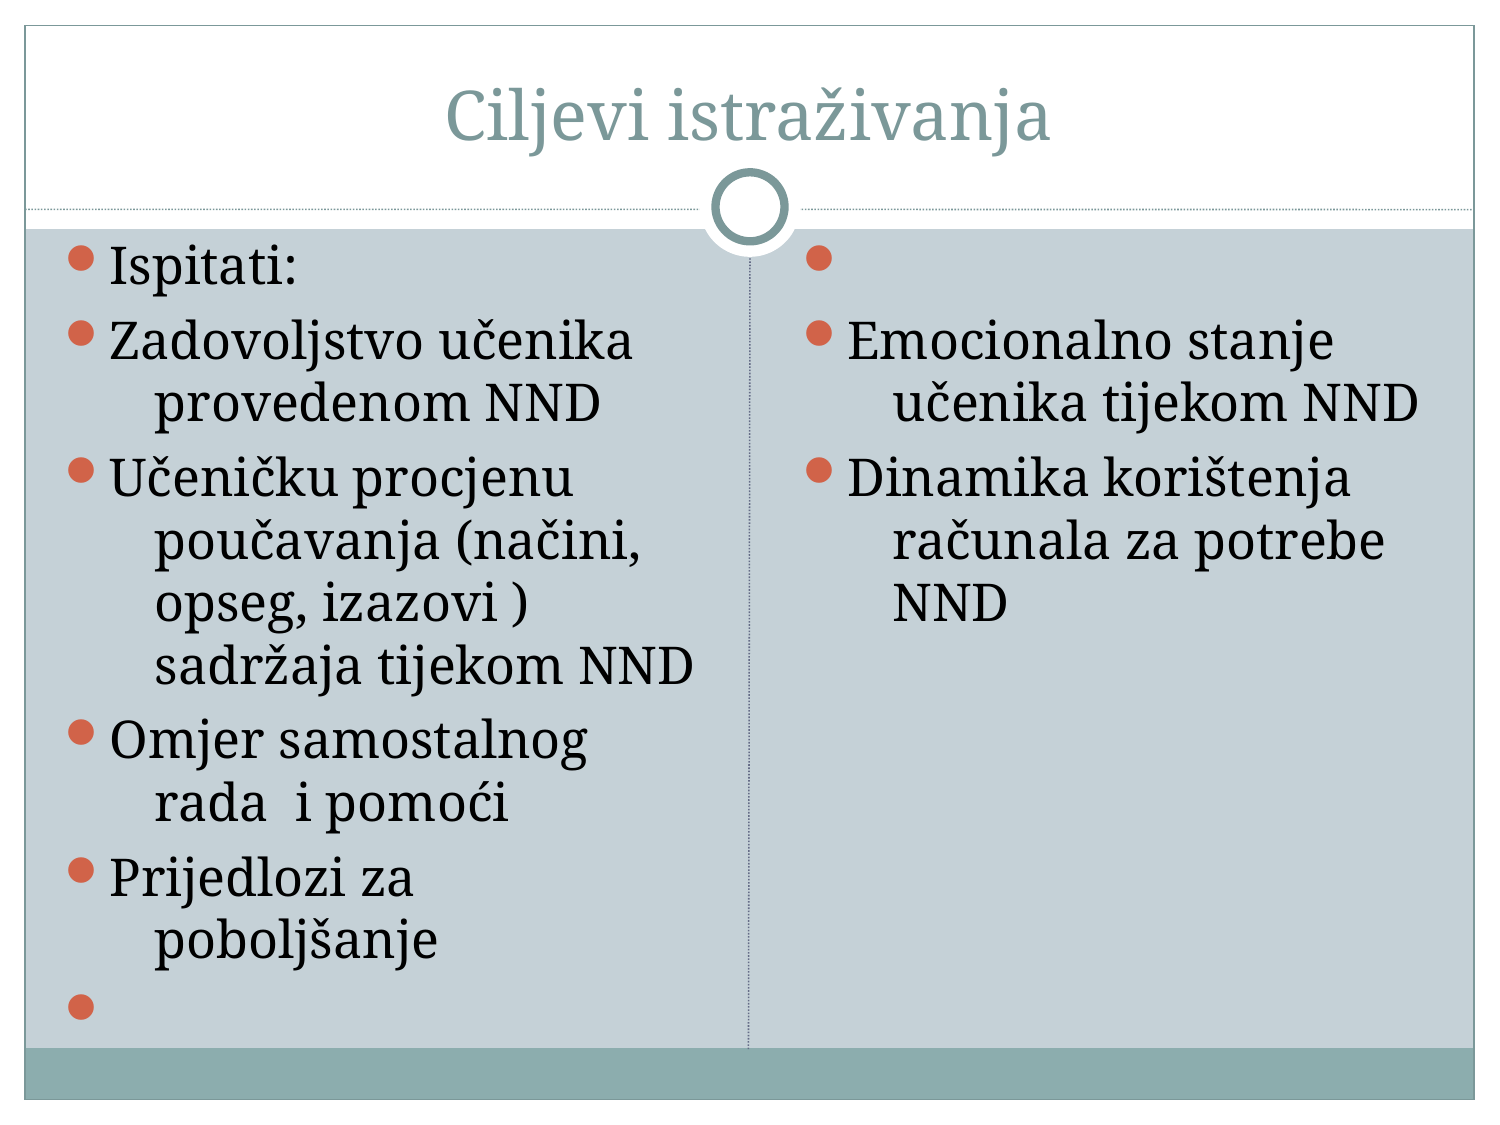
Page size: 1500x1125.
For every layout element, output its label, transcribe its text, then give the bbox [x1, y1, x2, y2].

list Emocionalno stanje učenika tijekom NND Dinamika korištenja računala za potrebe NND [787, 224, 1450, 994]
title Ciljevi istraživanja [49, 37, 1450, 162]
list Ispitati: Zadovoljstvo učenika provedenom NND Učeničku procjenu poučavanja (načini, opseg, izazovi ) sadržaja tijekom NND Omjer samostalnog rada i pomoći Prijedlozi za poboljšanje [49, 224, 712, 994]
